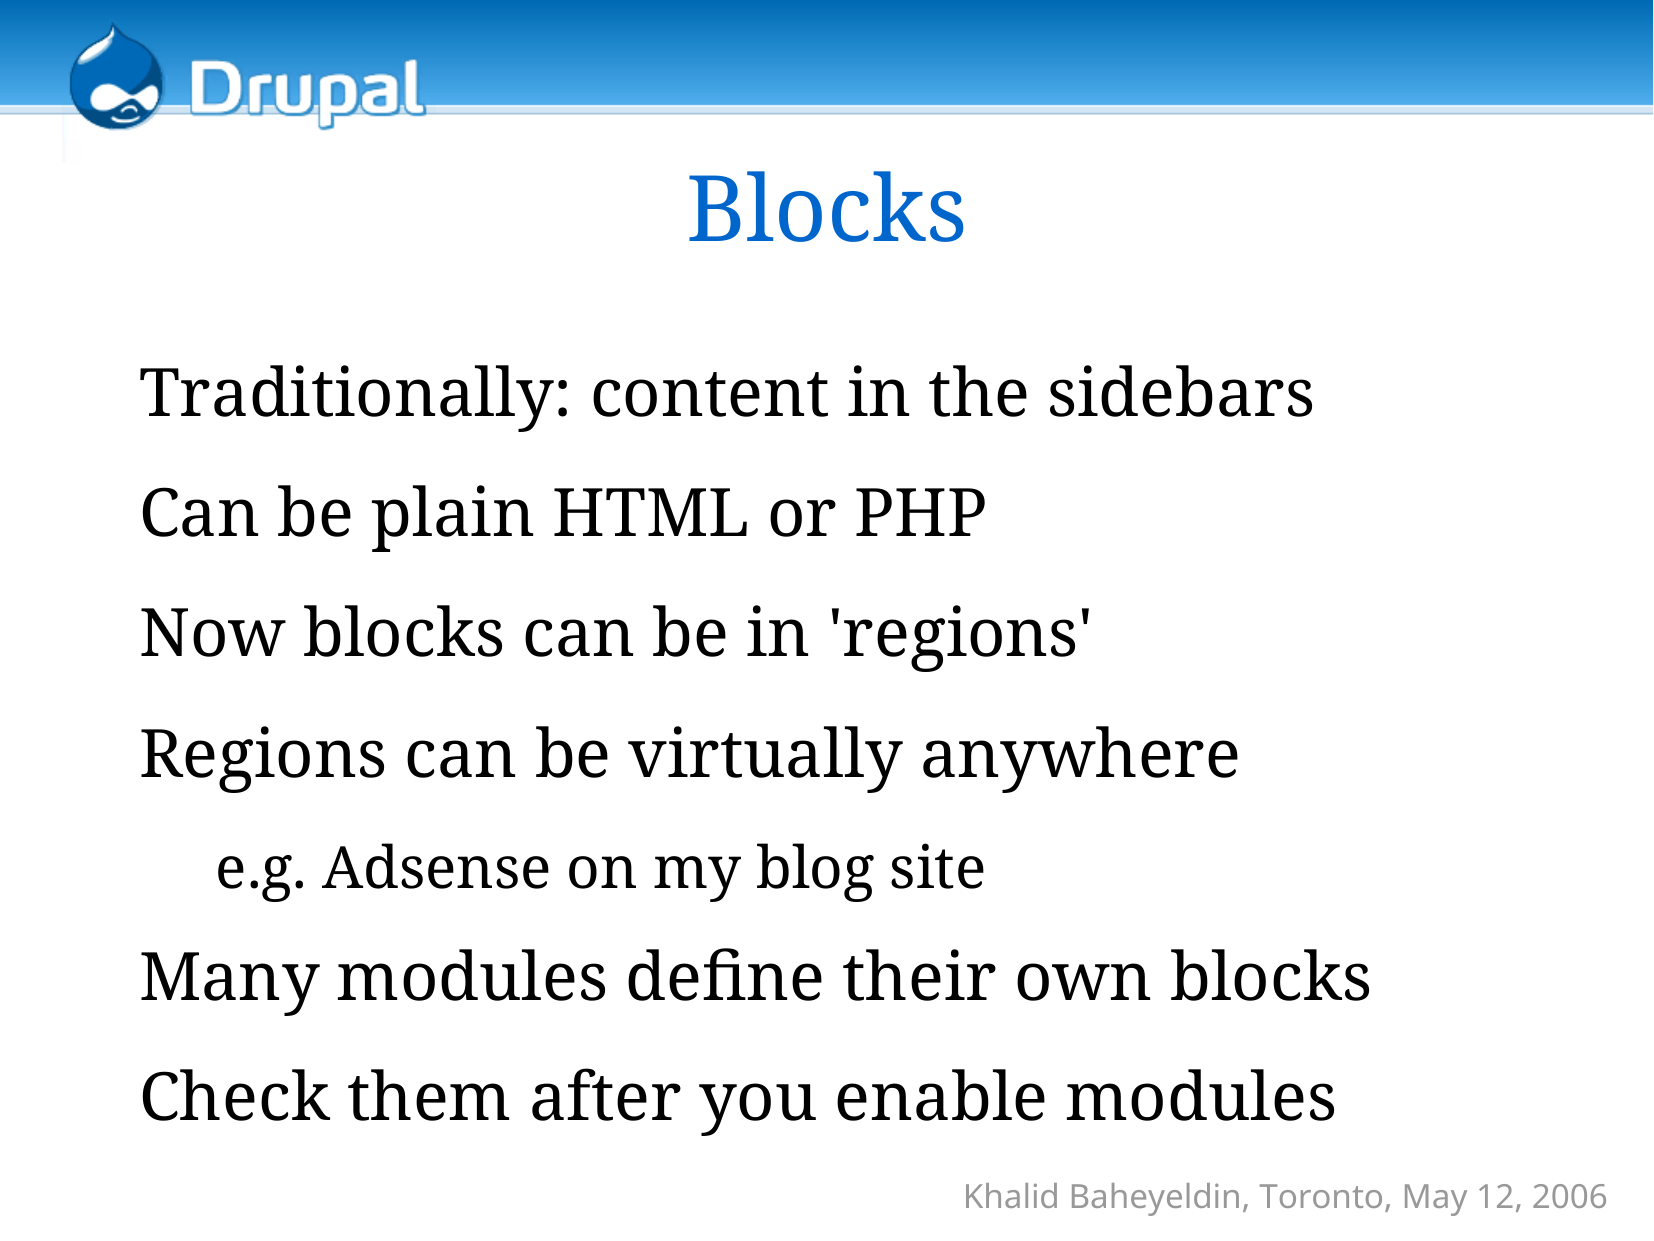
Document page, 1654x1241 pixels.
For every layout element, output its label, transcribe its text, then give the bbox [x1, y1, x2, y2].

title Blocks [121, 102, 1533, 311]
picture [0, 0, 1654, 1241]
list Traditionally: content in the sidebars Can be plain HTML or PHP Now blocks can be in 'regions' Regions can be virtually anywhere e.g. Adsense on my blog site Many modules define their own blocks Check them after you enable modules [121, 344, 1533, 1127]
